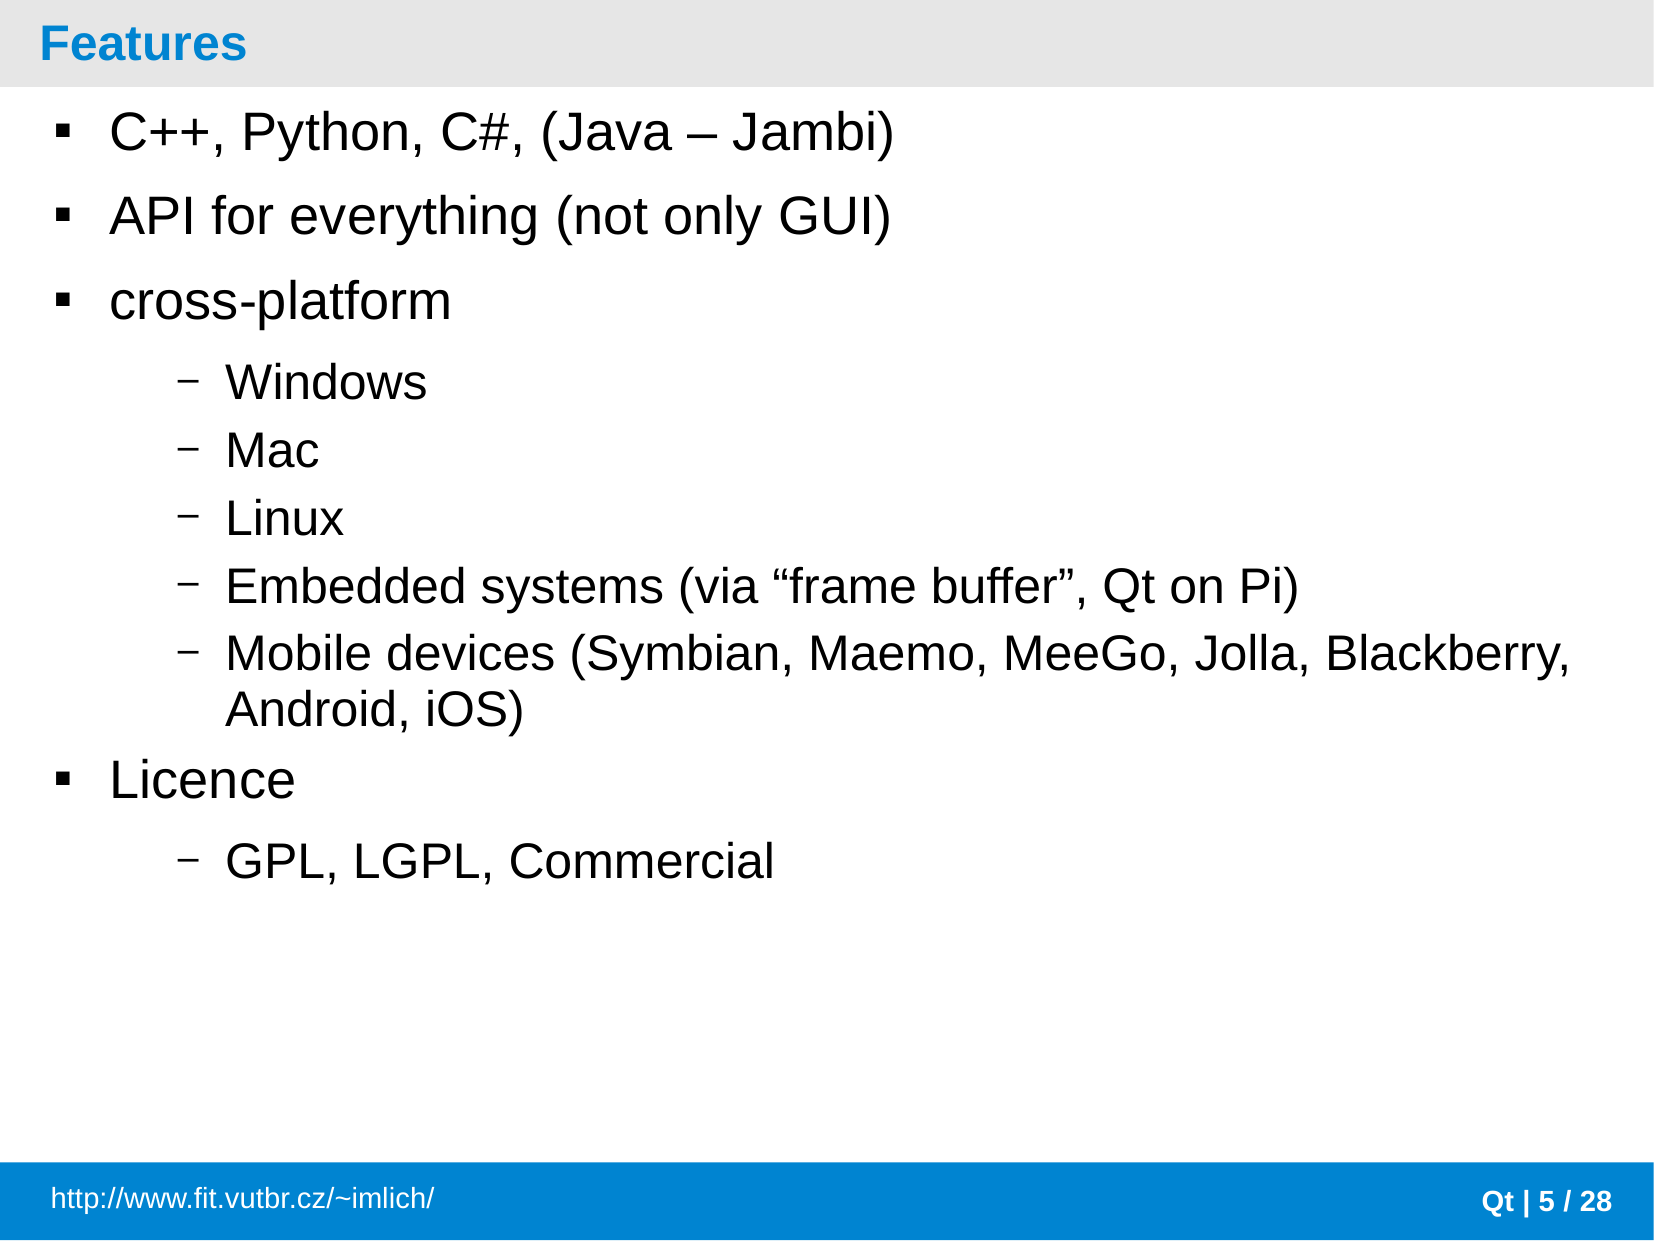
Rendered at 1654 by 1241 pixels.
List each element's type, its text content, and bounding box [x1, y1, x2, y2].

title Features [39, 5, 1615, 81]
list C++, Python, C#, (Java – Jambi) API for everything (not only GUI) cross-platform Windows Mac Linux Embedded systems (via “frame buffer”, Qt on Pi) Mobile devices (Symbian, Maemo, MeeGo, Jolla, Blackberry, Android, iOS) Licence GPL, LGPL, Commercial [38, 101, 1616, 1126]
